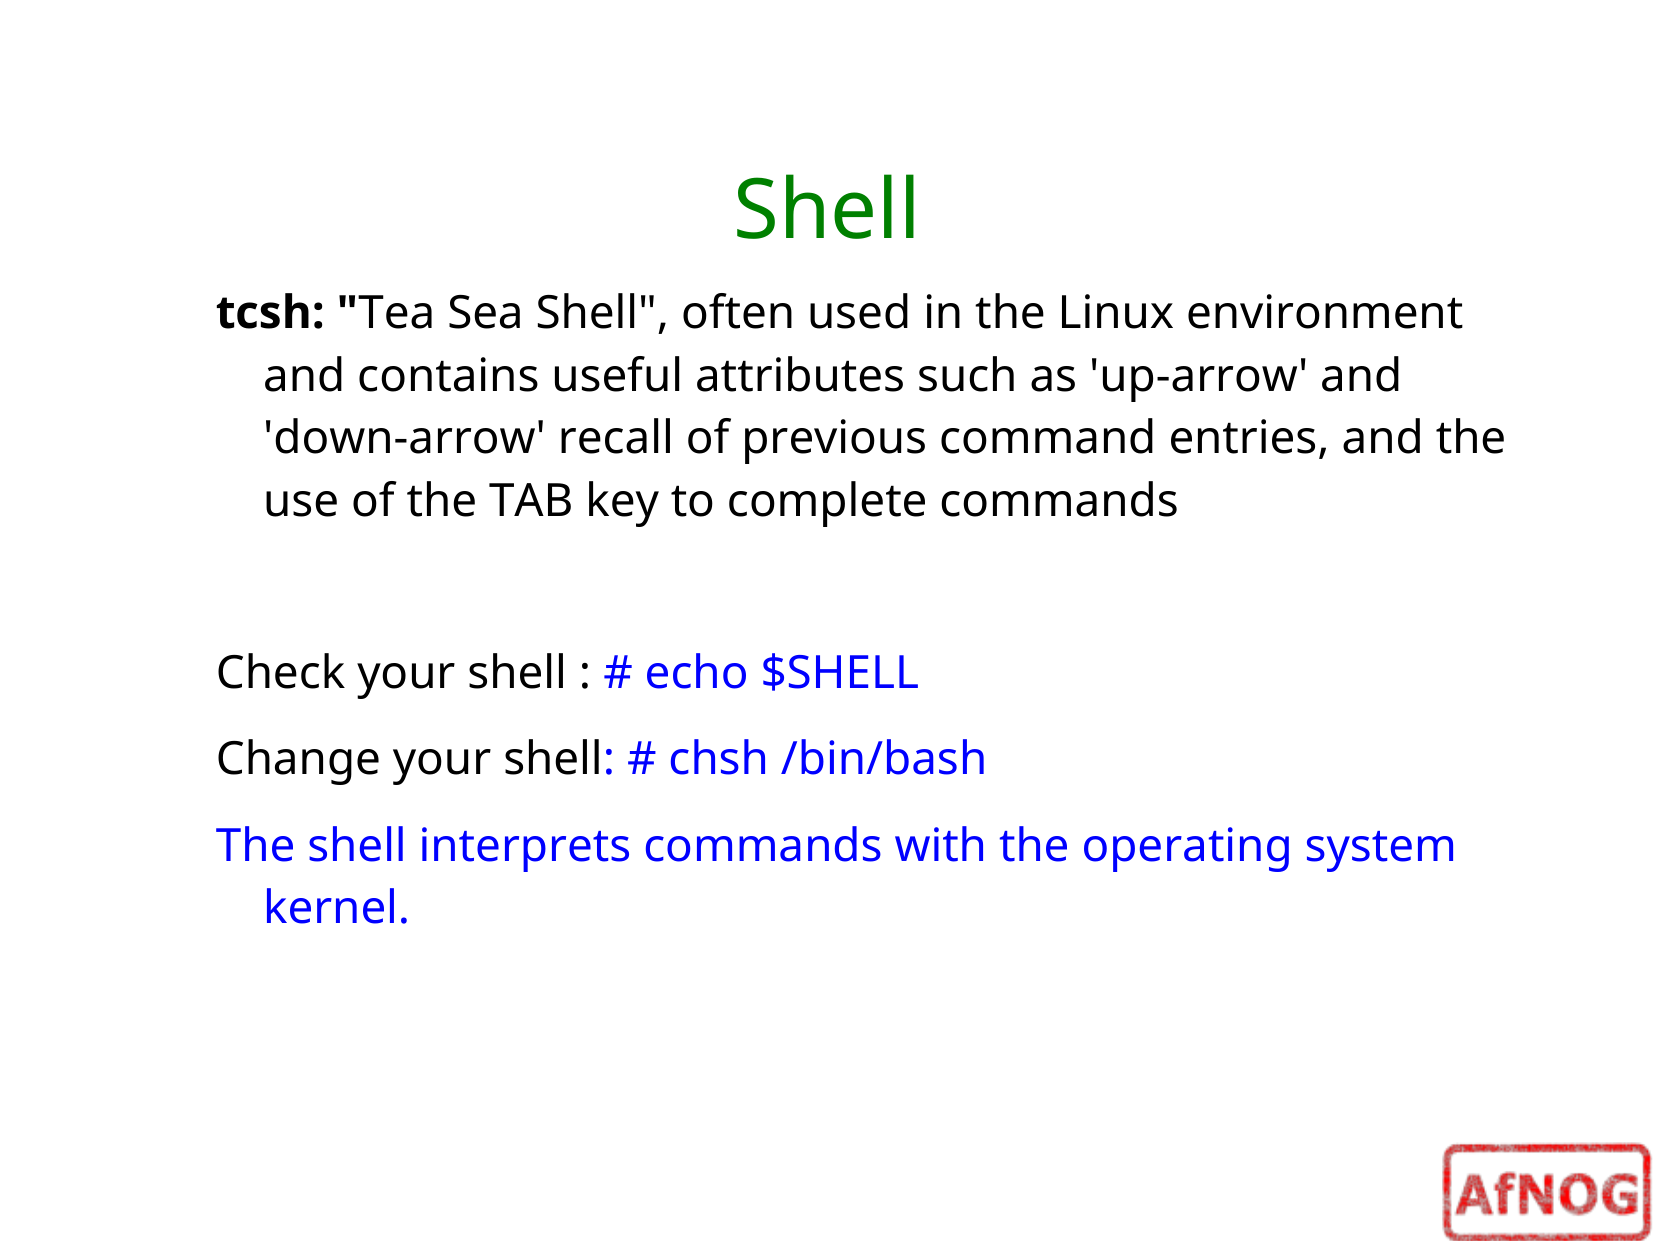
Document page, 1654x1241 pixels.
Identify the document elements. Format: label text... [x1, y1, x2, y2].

picture [1441, 1141, 1654, 1241]
list tcsh: "Tea Sea Shell", often used in the Linux environment and contains useful attributes such as 'up-arrow' and 'down-arrow' recall of previous command entries, and the use of the TAB key to complete commands Check your shell : # echo $SHELL Change your shell: # chsh /bin/bash The shell interprets commands with the operating system kernel. [121, 279, 1533, 1062]
title Shell [121, 102, 1533, 279]
